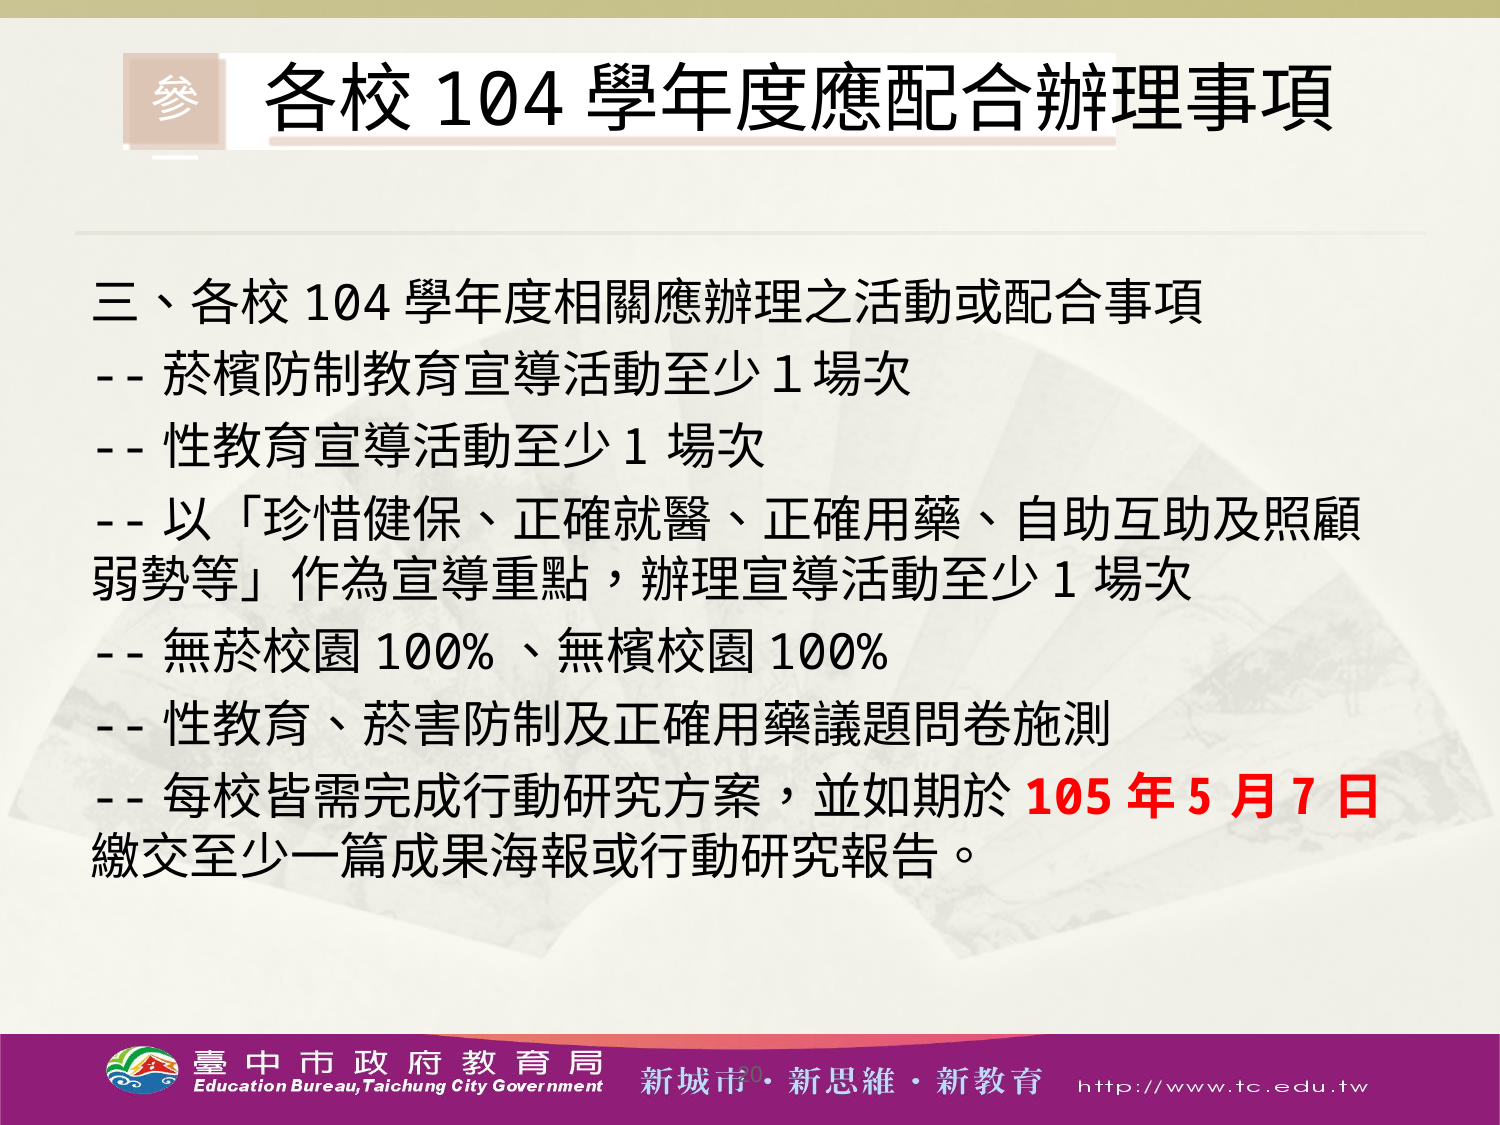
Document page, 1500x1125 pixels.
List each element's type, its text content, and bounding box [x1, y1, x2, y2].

text_box <number> [675, 1049, 826, 1097]
picture [0, 18, 1500, 1125]
list 三、各校104學年度相關應辦理之活動或配合事項 --菸檳防制教育宣導活動至少１場次 --性教育宣導活動至少1場次 --以「珍惜健保、正確就醫、正確用藥、自助互助及照顧弱勢等」作為宣導重點，辦理宣導活動至少1場次 --無菸校園100%、無檳校園100% --性教育、菸害防制及正確用藥議題問卷施測 --每校皆需完成行動研究方案，並如期於105年5月7日繳交至少一篇成果海報或行動研究報告。 [75, 262, 1426, 1032]
text_box 參一 [135, 60, 204, 196]
text_box 各校104學年度應配合辦理事項 [248, 42, 1447, 149]
